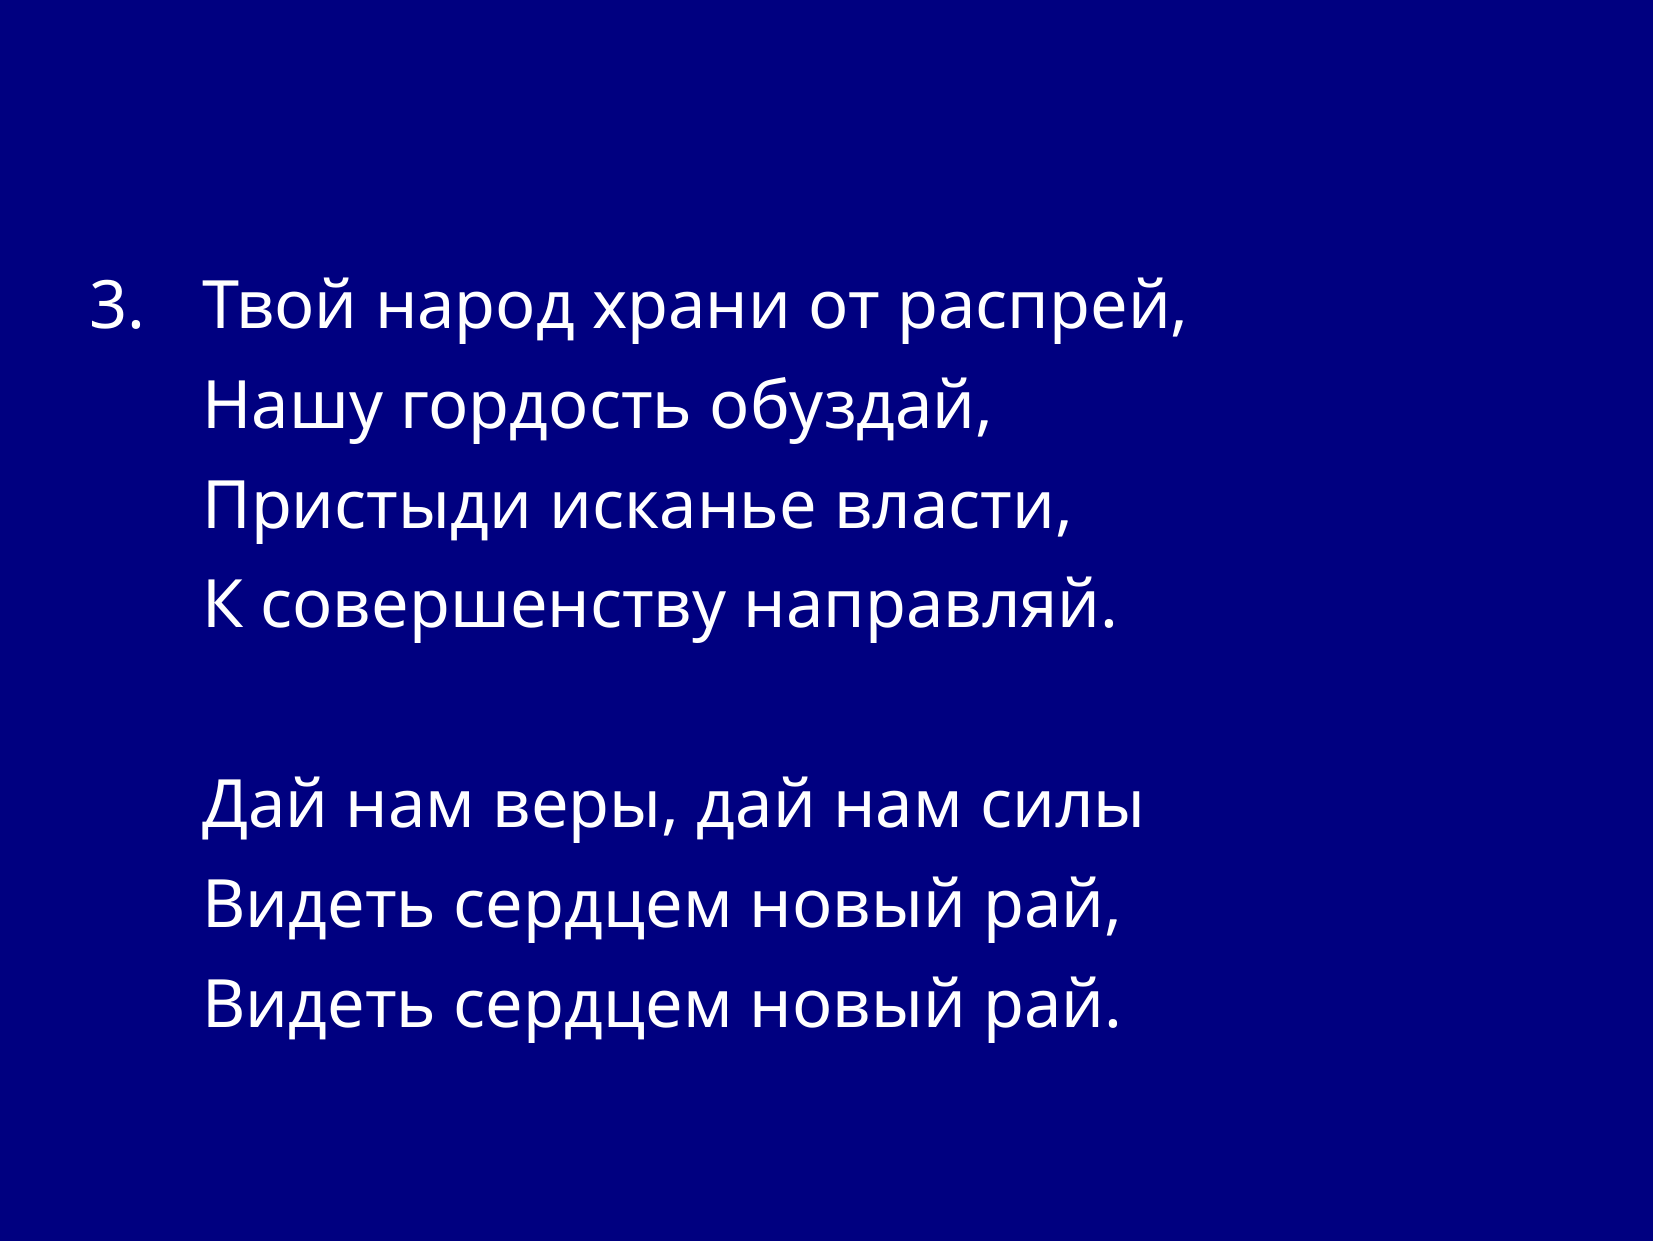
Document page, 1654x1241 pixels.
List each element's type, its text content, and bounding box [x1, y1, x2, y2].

text_box 3. Твой народ храни от распрей, Нашу гордость обуздай, Пристыди исканье власти, К совершенству направляй. Дай нам веры, дай нам силы Видеть сердцем новый рай, Видеть сердцем новый рай. [75, 150, 1576, 1163]
